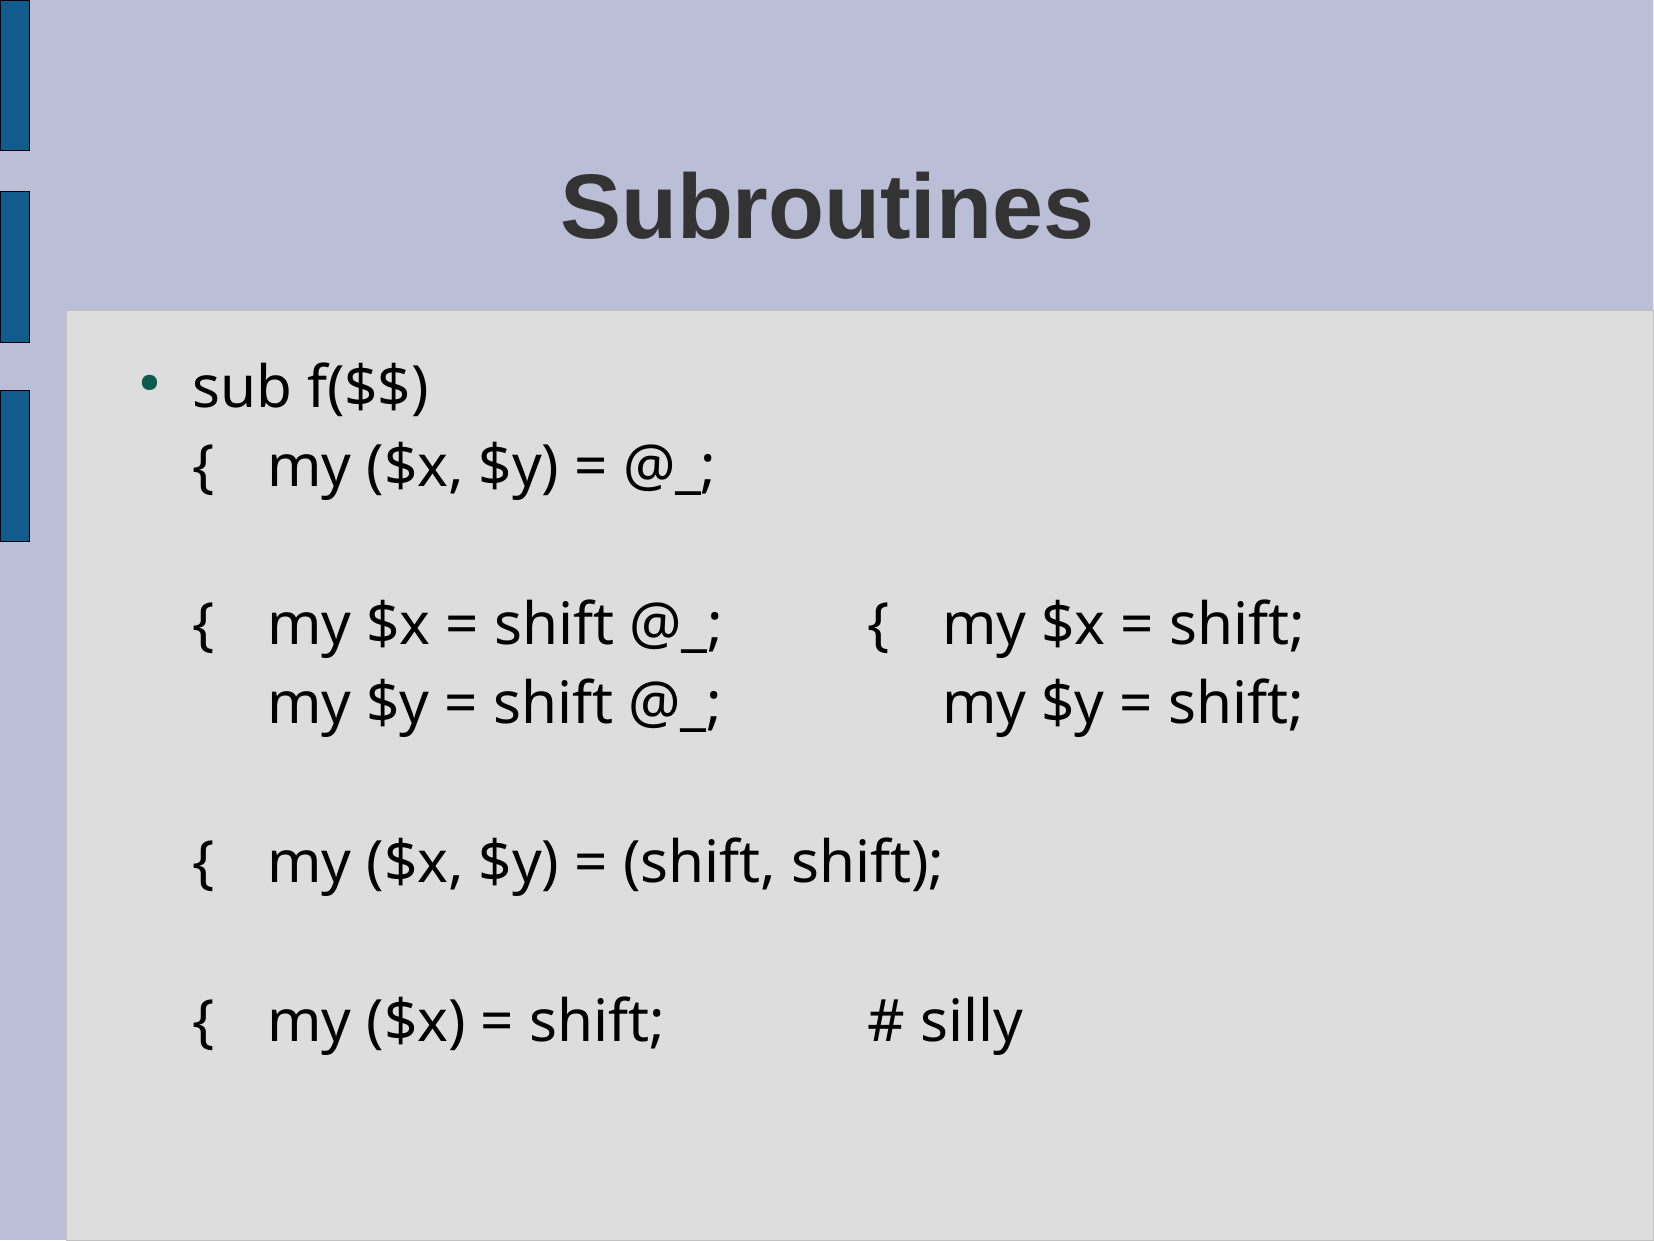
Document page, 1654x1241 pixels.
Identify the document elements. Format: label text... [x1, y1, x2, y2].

title Subroutines [121, 102, 1534, 311]
list sub f($$) { my ($x, $y) = @_; { my $x = shift @_; { my $x = shift; my $y = shift @_; my $y = shift; { my ($x, $y) = (shift, shift); { my ($x) = shift; # silly [121, 344, 1534, 1187]
